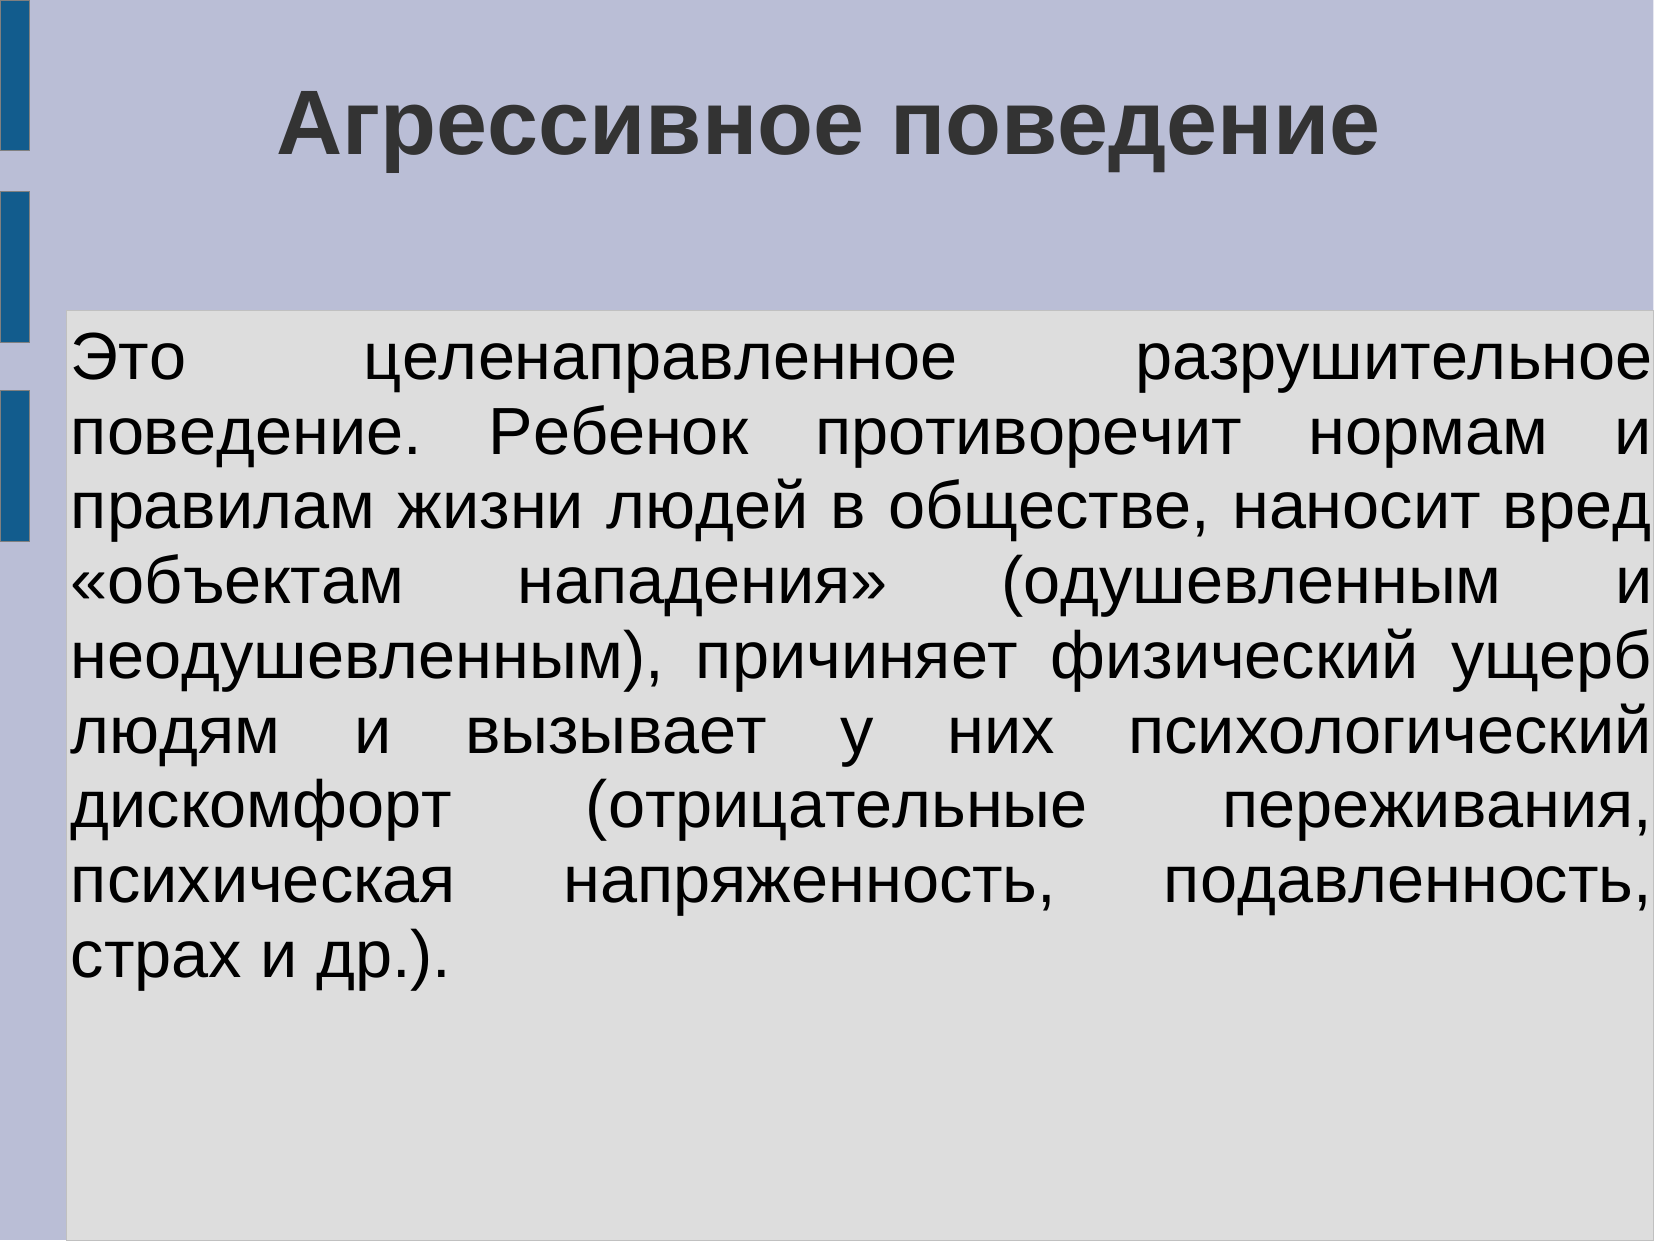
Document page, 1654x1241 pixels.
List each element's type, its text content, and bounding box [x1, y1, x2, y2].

list Это целенаправленное разрушительное поведение. Ребенок противоречит нормам и правилам жизни людей в обществе, наносит вред «объектам нападения» (одушевленным и неодушевленным), причиняет физический ущерб людям и вызывает у них психологический дискомфорт (отрицательные переживания, психическая напряженность, подавленность, страх и др.). [0, 318, 1654, 1241]
title Агрессивное поведение [123, 8, 1536, 237]
